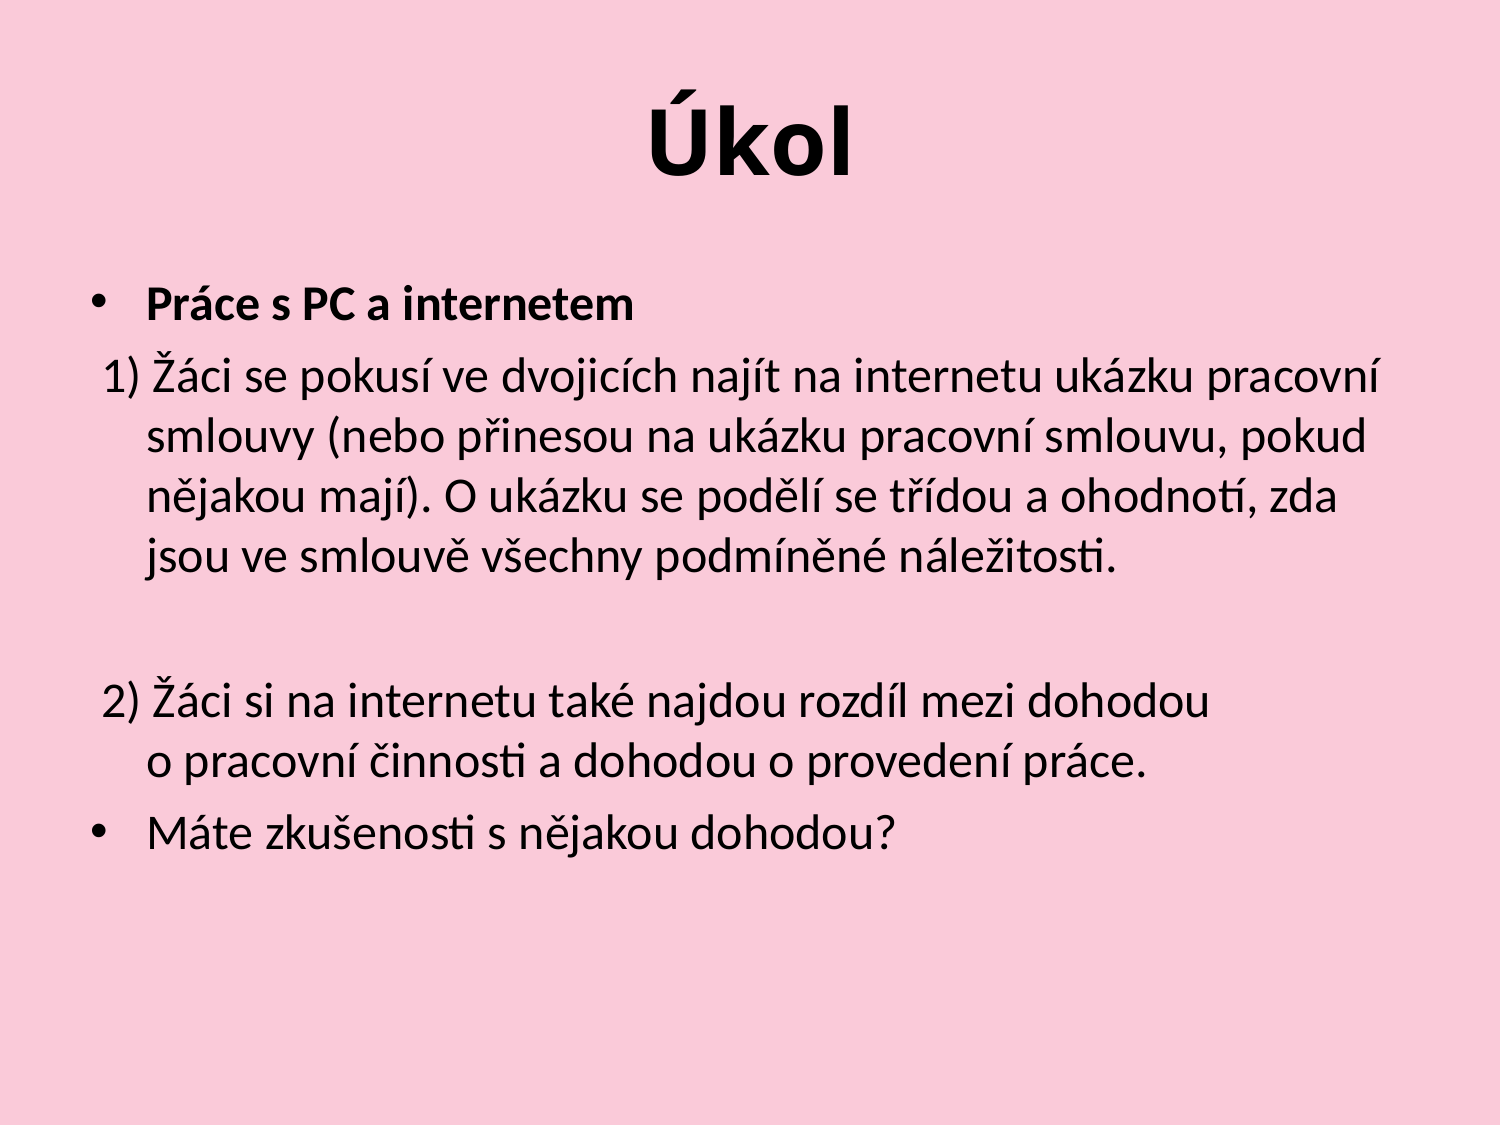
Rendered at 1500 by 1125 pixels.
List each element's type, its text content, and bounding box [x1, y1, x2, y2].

title Úkol [75, 45, 1426, 233]
list Práce s PC a internetem 1) Žáci se pokusí ve dvojicích najít na internetu ukázku pracovní smlouvy (nebo přinesou na ukázku pracovní smlouvu, pokud nějakou mají). O ukázku se podělí se třídou a ohodnotí, zda jsou ve smlouvě všechny podmíněné náležitosti. 2) Žáci si na internetu také najdou rozdíl mezi dohodou o pracovní činnosti a dohodou o provedení práce. Máte zkušenosti s nějakou dohodou? [75, 262, 1426, 1006]
